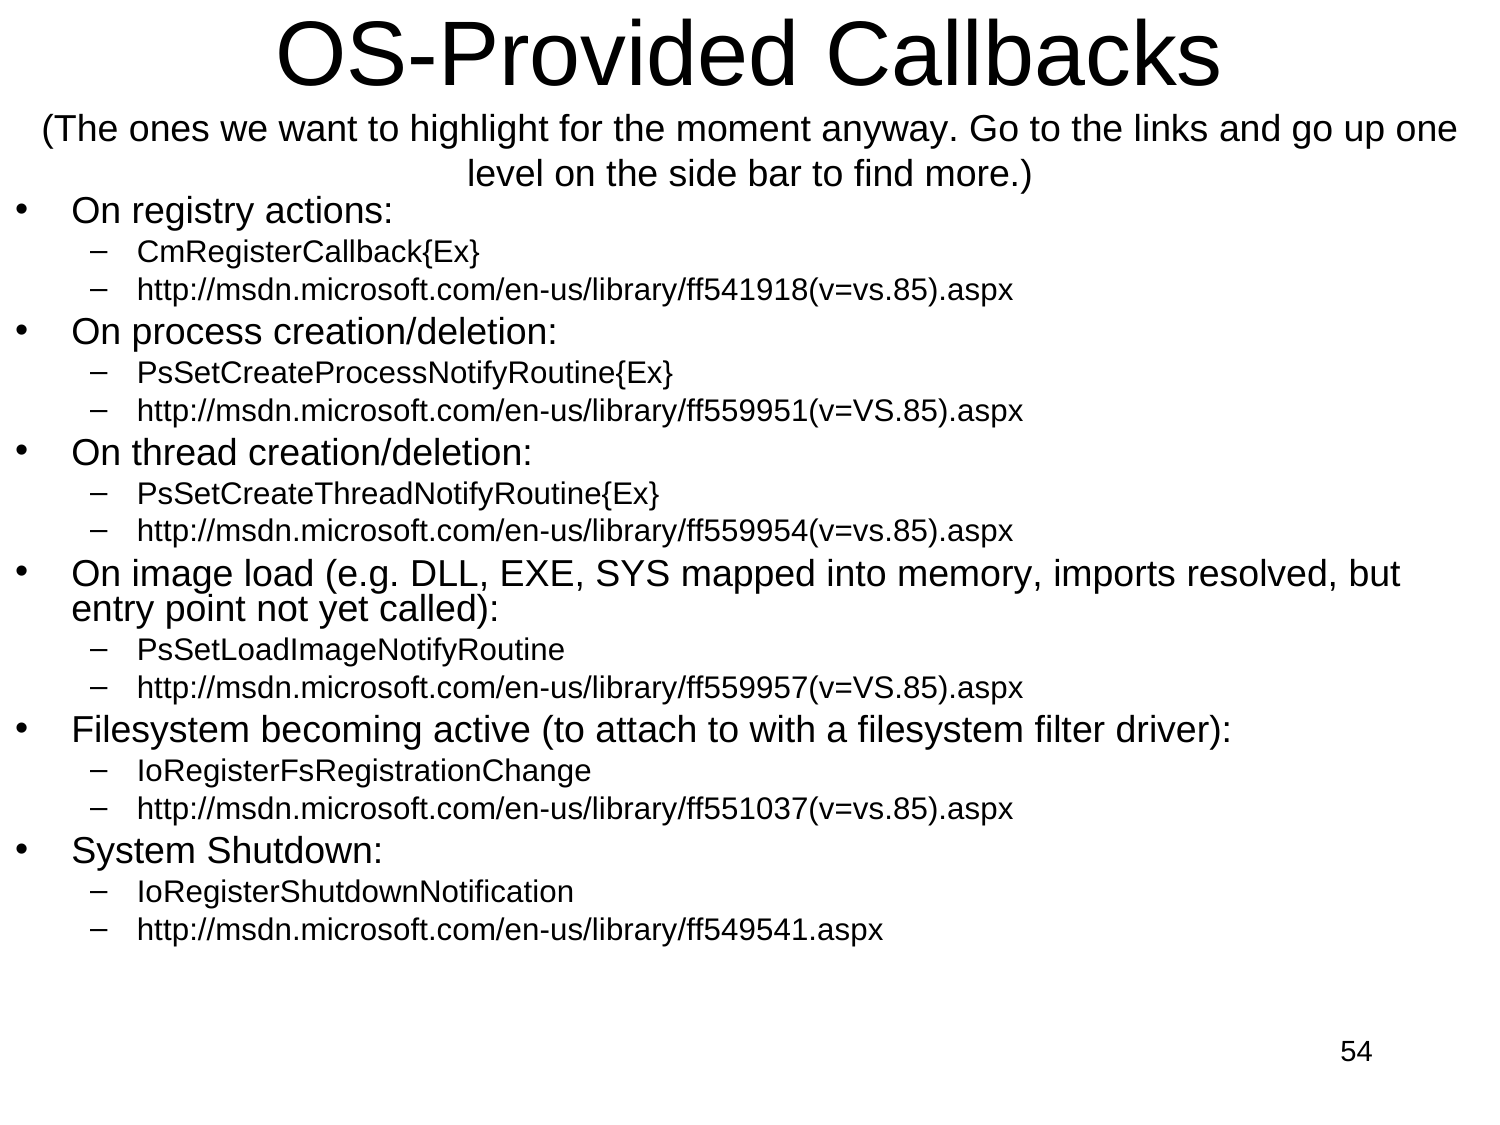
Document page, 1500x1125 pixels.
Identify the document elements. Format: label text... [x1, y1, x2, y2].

text_box <number> [1074, 1025, 1388, 1101]
title OS-Provided Callbacks (The ones we want to highlight for the moment anyway. Go to the links and go up one level on the side bar to find more.) [0, 0, 1500, 187]
list On registry actions: CmRegisterCallback{Ex} http://msdn.microsoft.com/en-us/library/ff541918(v=vs.85).aspx On process creation/deletion: PsSetCreateProcessNotifyRoutine{Ex} http://msdn.microsoft.com/en-us/library/ff559951(v=VS.85).aspx On thread creation/deletion: PsSetCreateThreadNotifyRoutine{Ex} http://msdn.microsoft.com/en-us/library/ff559954(v=vs.85).aspx On image load (e.g. DLL, EXE, SYS mapped into memory, imports resolved, but entry point not yet called): PsSetLoadImageNotifyRoutine http://msdn.microsoft.com/en-us/library/ff559957(v=VS.85).aspx Filesystem becoming active (to attach to with a filesystem filter driver): IoRegisterFsRegistrationChange http://msdn.microsoft.com/en-us/library/ff551037(v=vs.85).aspx System Shutdown: IoRegisterShutdownNotification http://msdn.microsoft.com/en-us/library/ff549541.aspx [0, 187, 1500, 1063]
